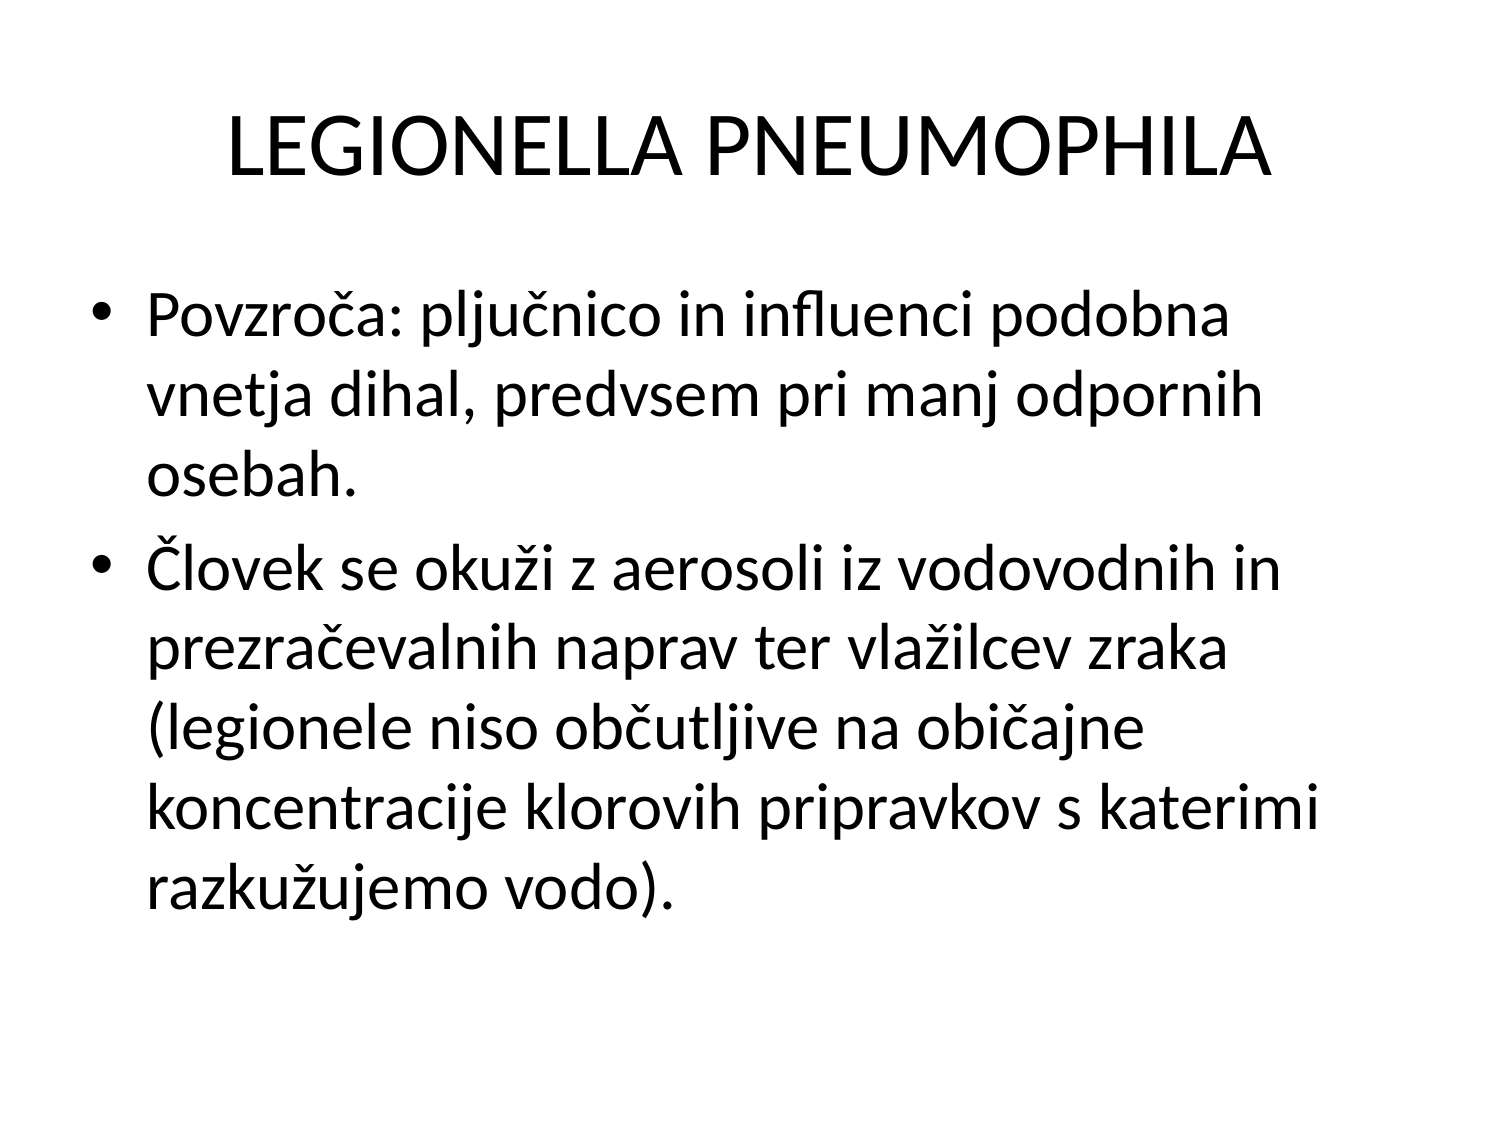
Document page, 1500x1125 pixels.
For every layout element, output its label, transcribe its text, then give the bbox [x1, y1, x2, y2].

title LEGIONELLA PNEUMOPHILA [75, 45, 1425, 233]
list Povzroča: pljučnico in influenci podobna vnetja dihal, predvsem pri manj odpornih osebah. Človek se okuži z aerosoli iz vodovodnih in prezračevalnih naprav ter vlažilcev zraka (legionele niso občutljive na običajne koncentracije klorovih pripravkov s katerimi razkužujemo vodo). [75, 262, 1425, 1005]
